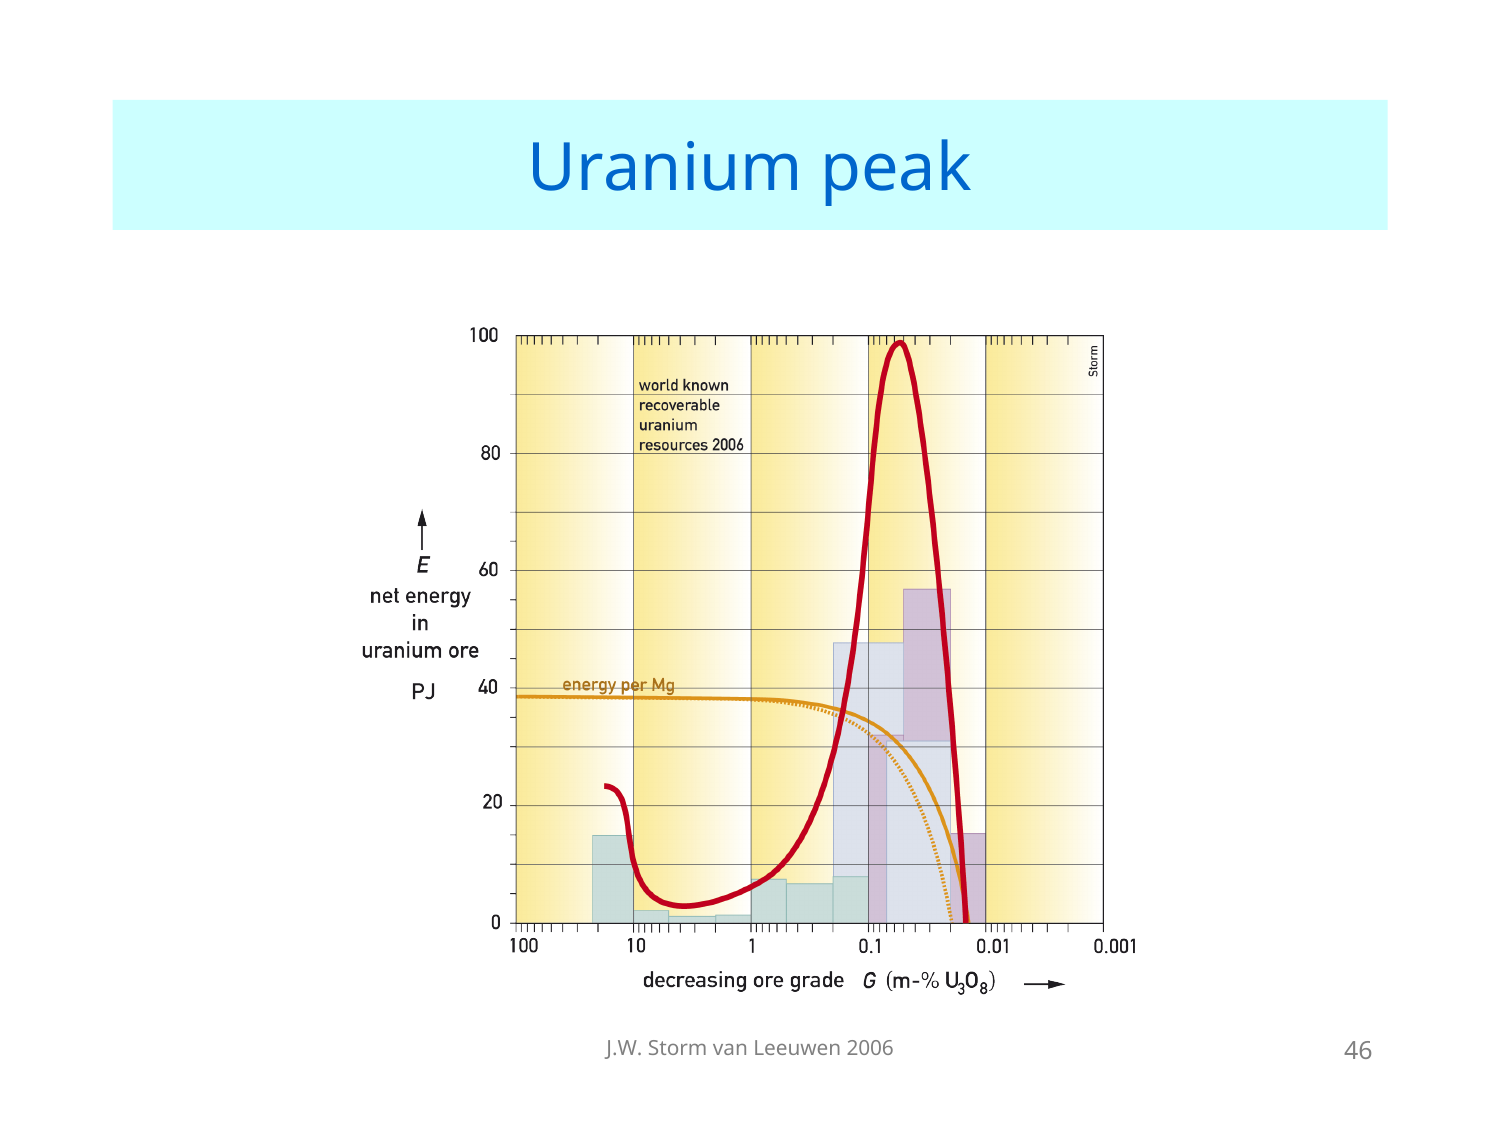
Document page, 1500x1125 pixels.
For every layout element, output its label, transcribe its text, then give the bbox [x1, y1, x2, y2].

title Uranium peak [112, 99, 1388, 230]
picture [361, 324, 1139, 1000]
